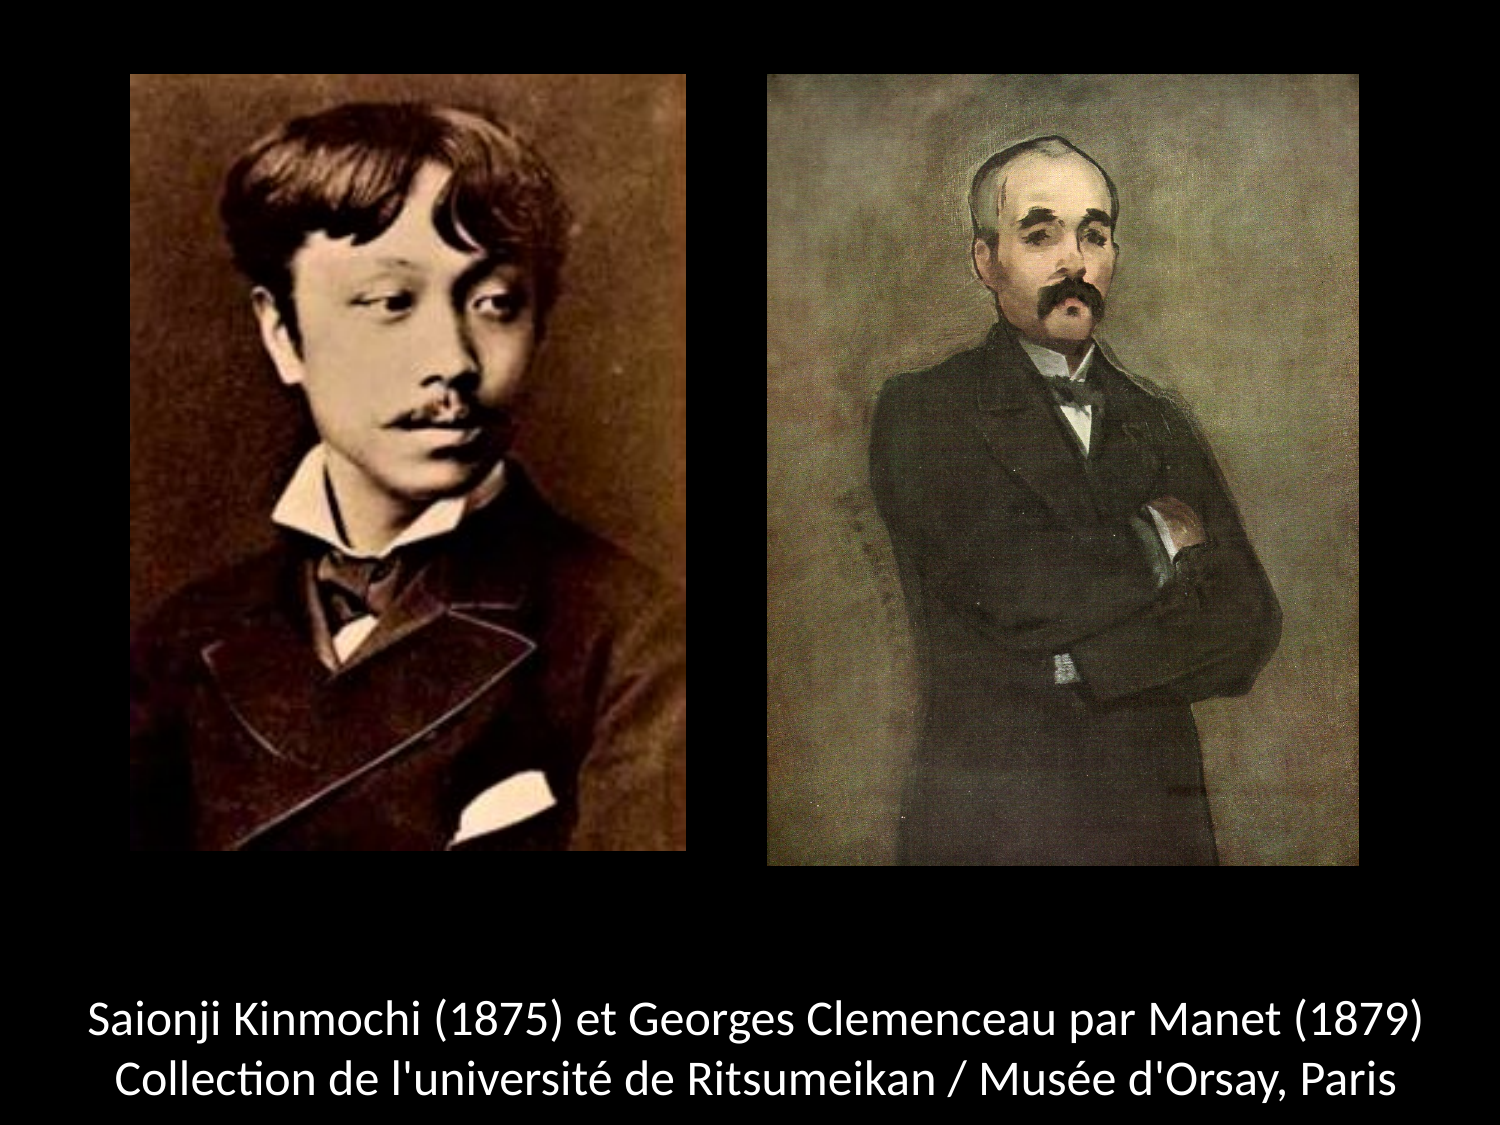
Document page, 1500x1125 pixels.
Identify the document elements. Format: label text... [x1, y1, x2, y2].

picture [767, 74, 1359, 866]
picture [130, 74, 686, 851]
title Saionji Kinmochi (1875) et Georges Clemenceau par Manet (1879) Collection de l'université de Ritsumeikan / Musée d'Orsay, Paris [64, 999, 1459, 1092]
